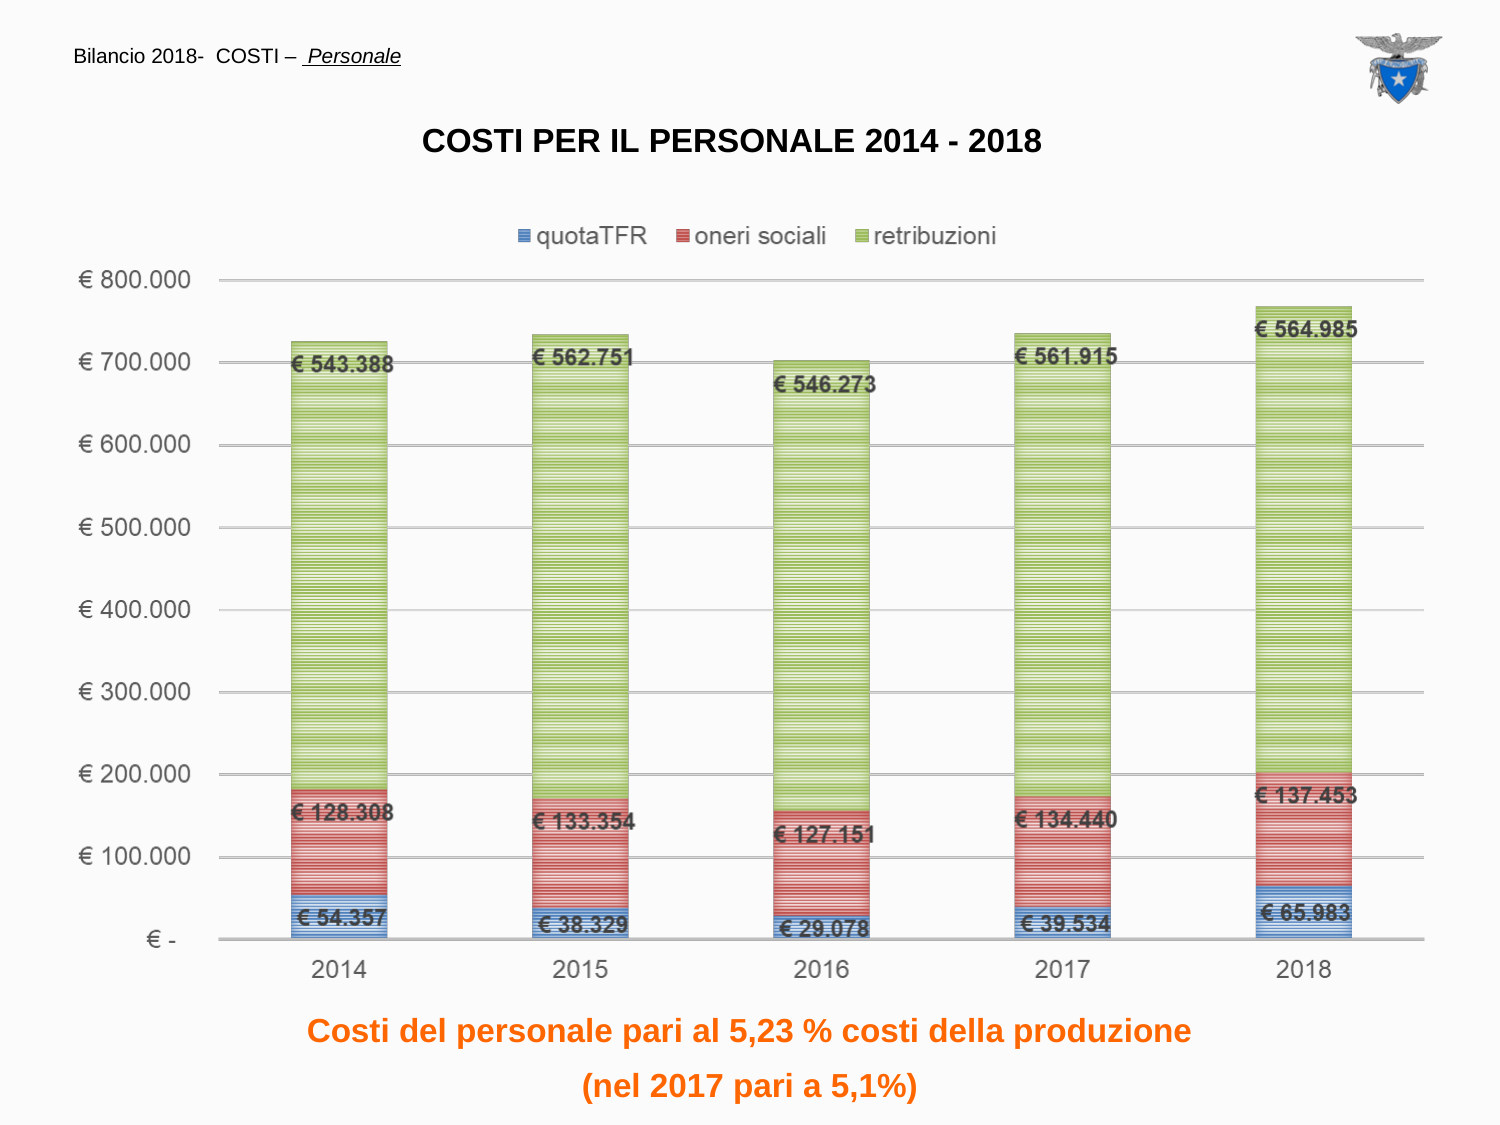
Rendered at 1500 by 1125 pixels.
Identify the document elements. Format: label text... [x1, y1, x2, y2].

text_box Costi del personale pari al 5,23 % costi della produzione (nel 2017 pari a 5,1%) [138, 996, 1362, 1119]
text_box Bilancio 2018- COSTI – Personale [58, 35, 504, 76]
picture [59, 203, 1447, 996]
picture [1352, 29, 1447, 112]
text_box COSTI PER IL PERSONALE 2014 - 2018 [159, 111, 1306, 168]
